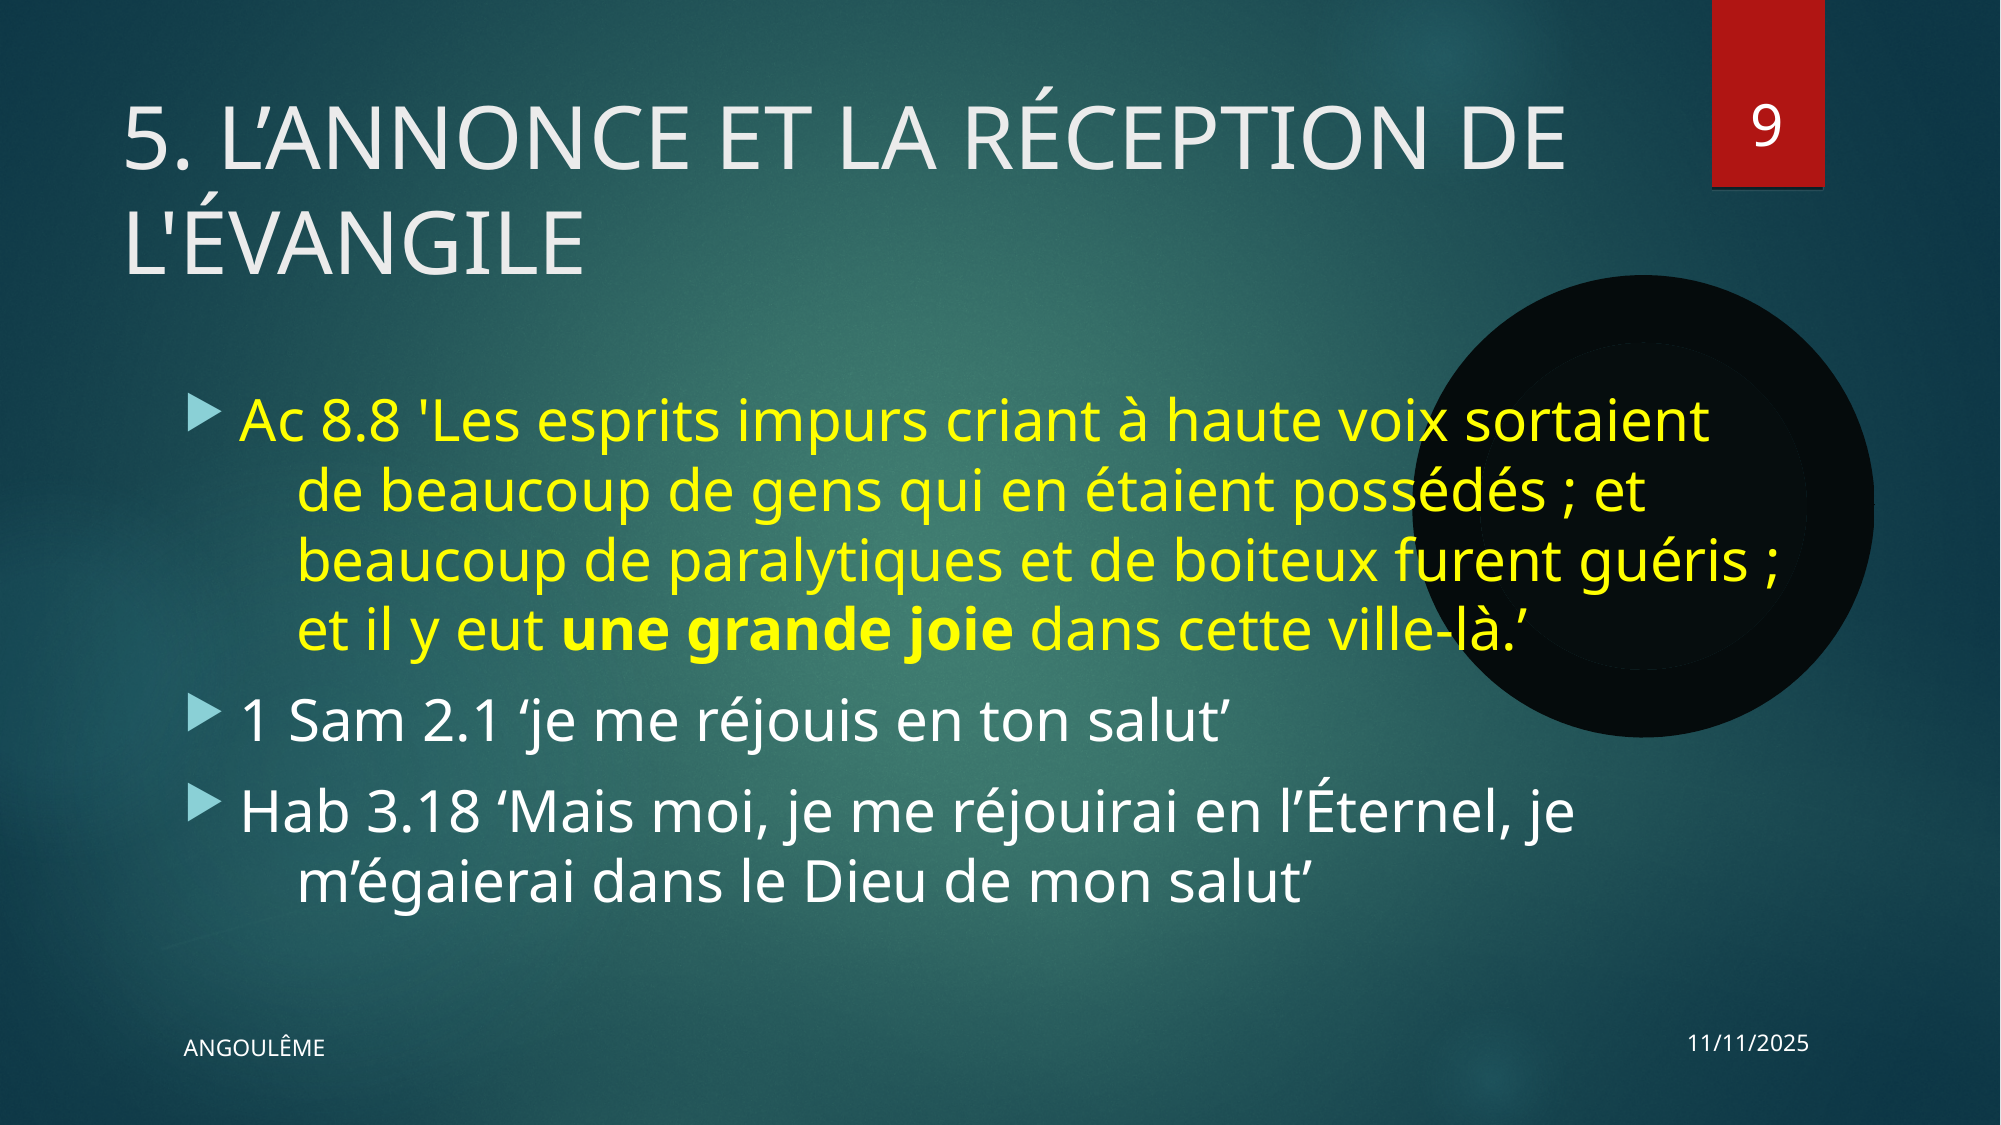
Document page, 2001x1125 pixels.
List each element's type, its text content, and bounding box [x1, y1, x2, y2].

text_box [1698, 48, 1836, 175]
text_box 11/11/2025 [1671, 1021, 1835, 1072]
title 5. L’ANNONCE ET LA RÉCEPTION DE L'ÉVANGILE [106, 74, 1649, 305]
text_box ANGOULÊME [168, 1025, 364, 1076]
list Ac 8.8 'Les esprits impurs criant à haute voix sortaient de beaucoup de gens qui en étaient possédés ; et beaucoup de paralytiques et de boiteux furent guéris ; et il y eut une grande joie dans cette ville-là.’ 1 Sam 2.1 ‘je me réjouis en ton salut’ Hab 3.18 ‘Mais moi, je me réjouirai en l’Éternel, je m’égaierai dans le Dieu de mon salut’ [168, 375, 1804, 946]
